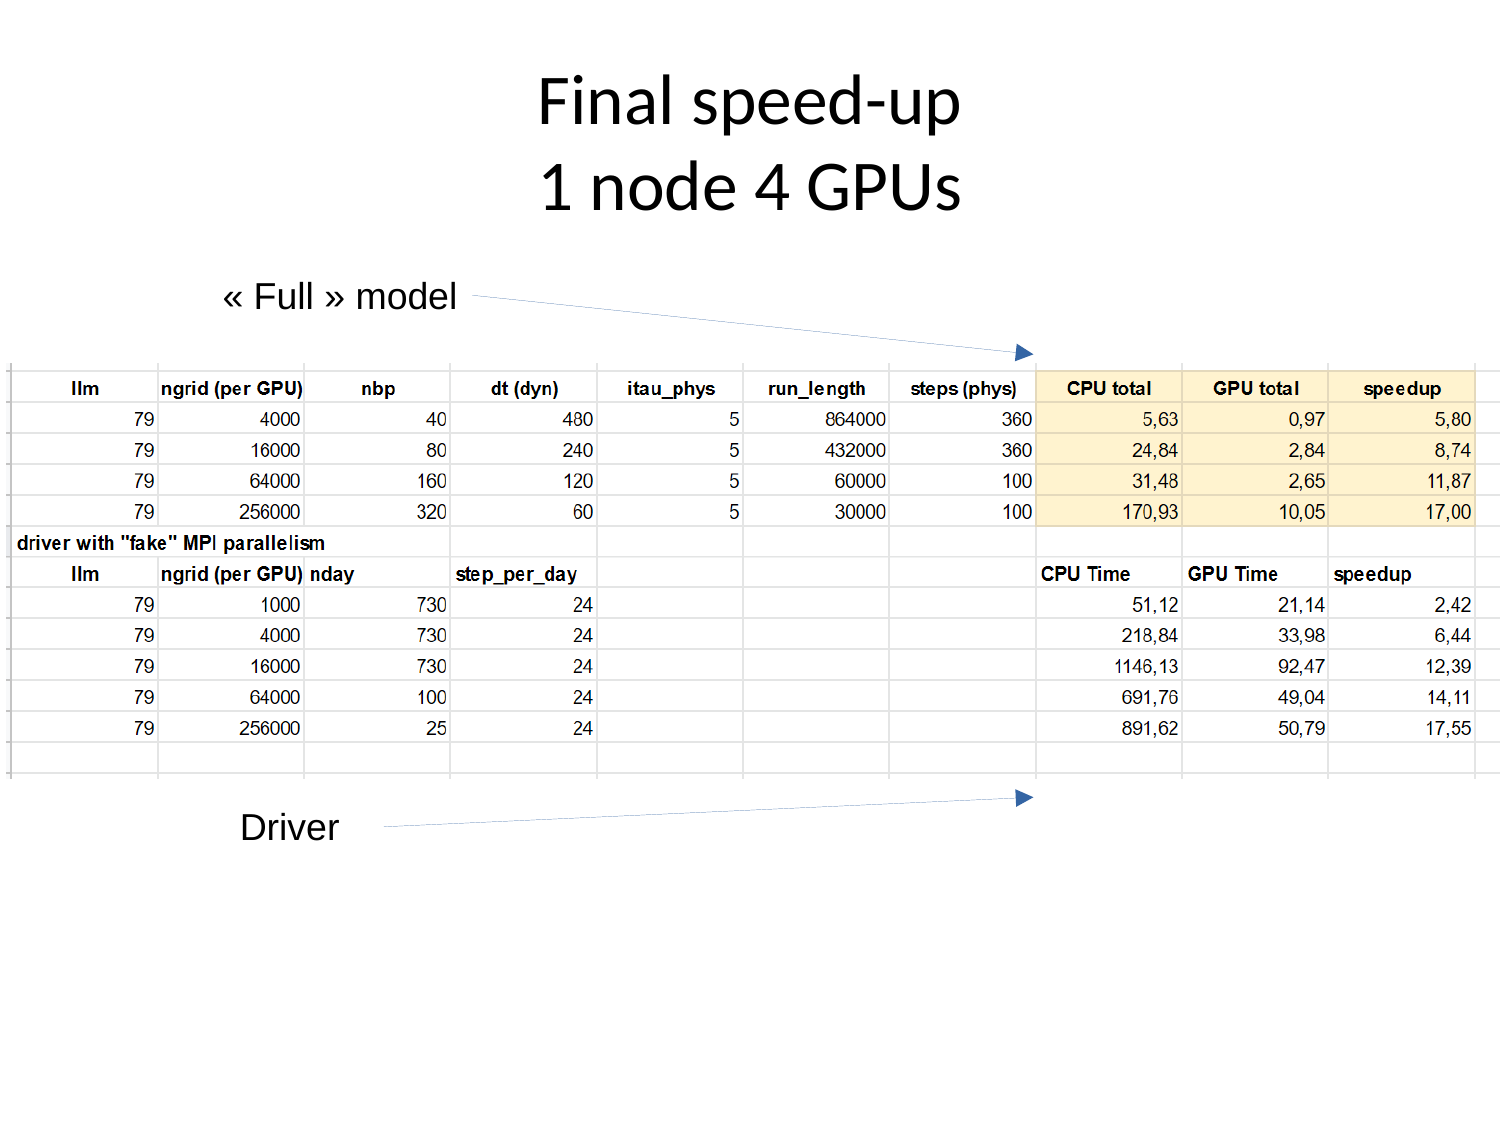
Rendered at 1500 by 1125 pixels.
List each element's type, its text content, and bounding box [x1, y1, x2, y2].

title Final speed-up 1 node 4 GPUs [75, 45, 1425, 233]
text_box Driver [224, 799, 355, 857]
picture [6, 363, 1500, 779]
text_box « Full » model [207, 267, 473, 325]
